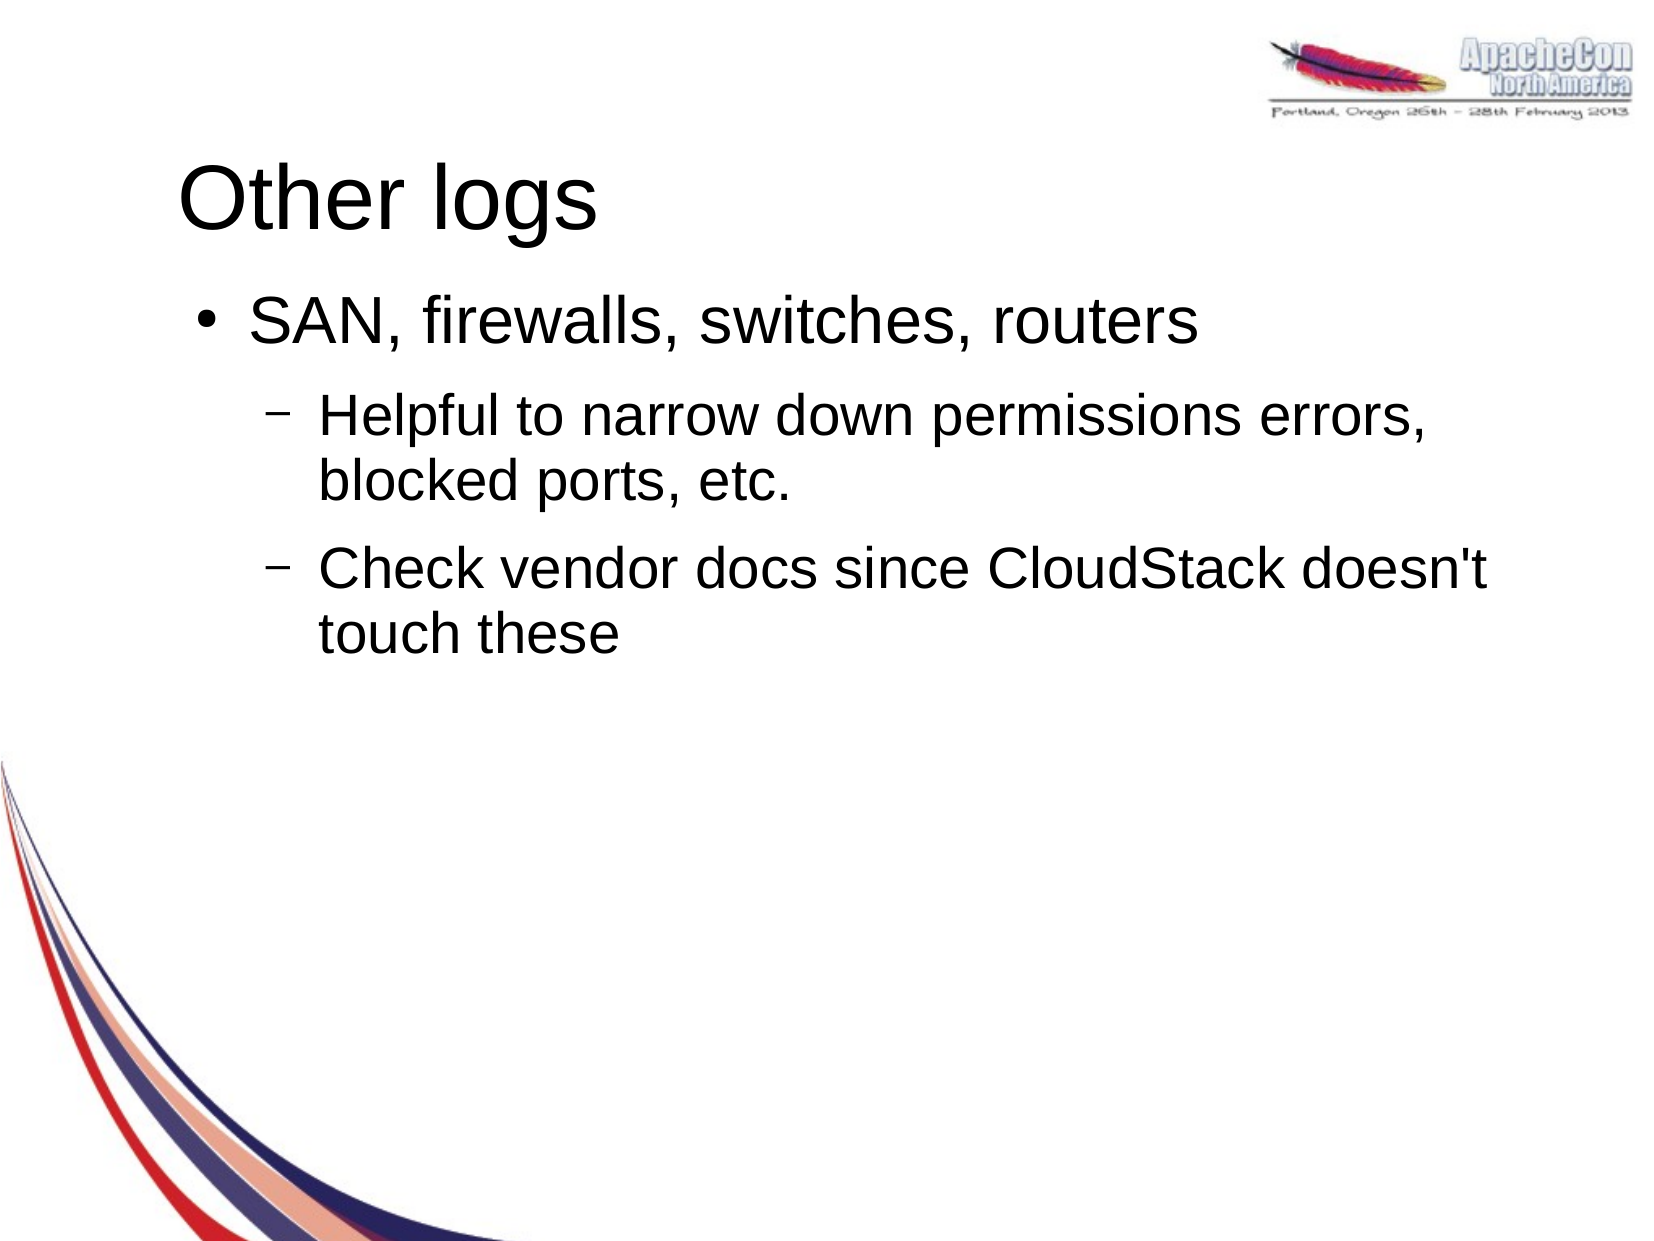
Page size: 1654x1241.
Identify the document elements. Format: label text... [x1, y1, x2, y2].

picture [0, 0, 1654, 1241]
title Other logs [177, 146, 1536, 250]
list SAN, firewalls, switches, routers Helpful to narrow down permissions errors, blocked ports, etc. Check vendor docs since CloudStack doesn't touch these [177, 283, 1536, 990]
